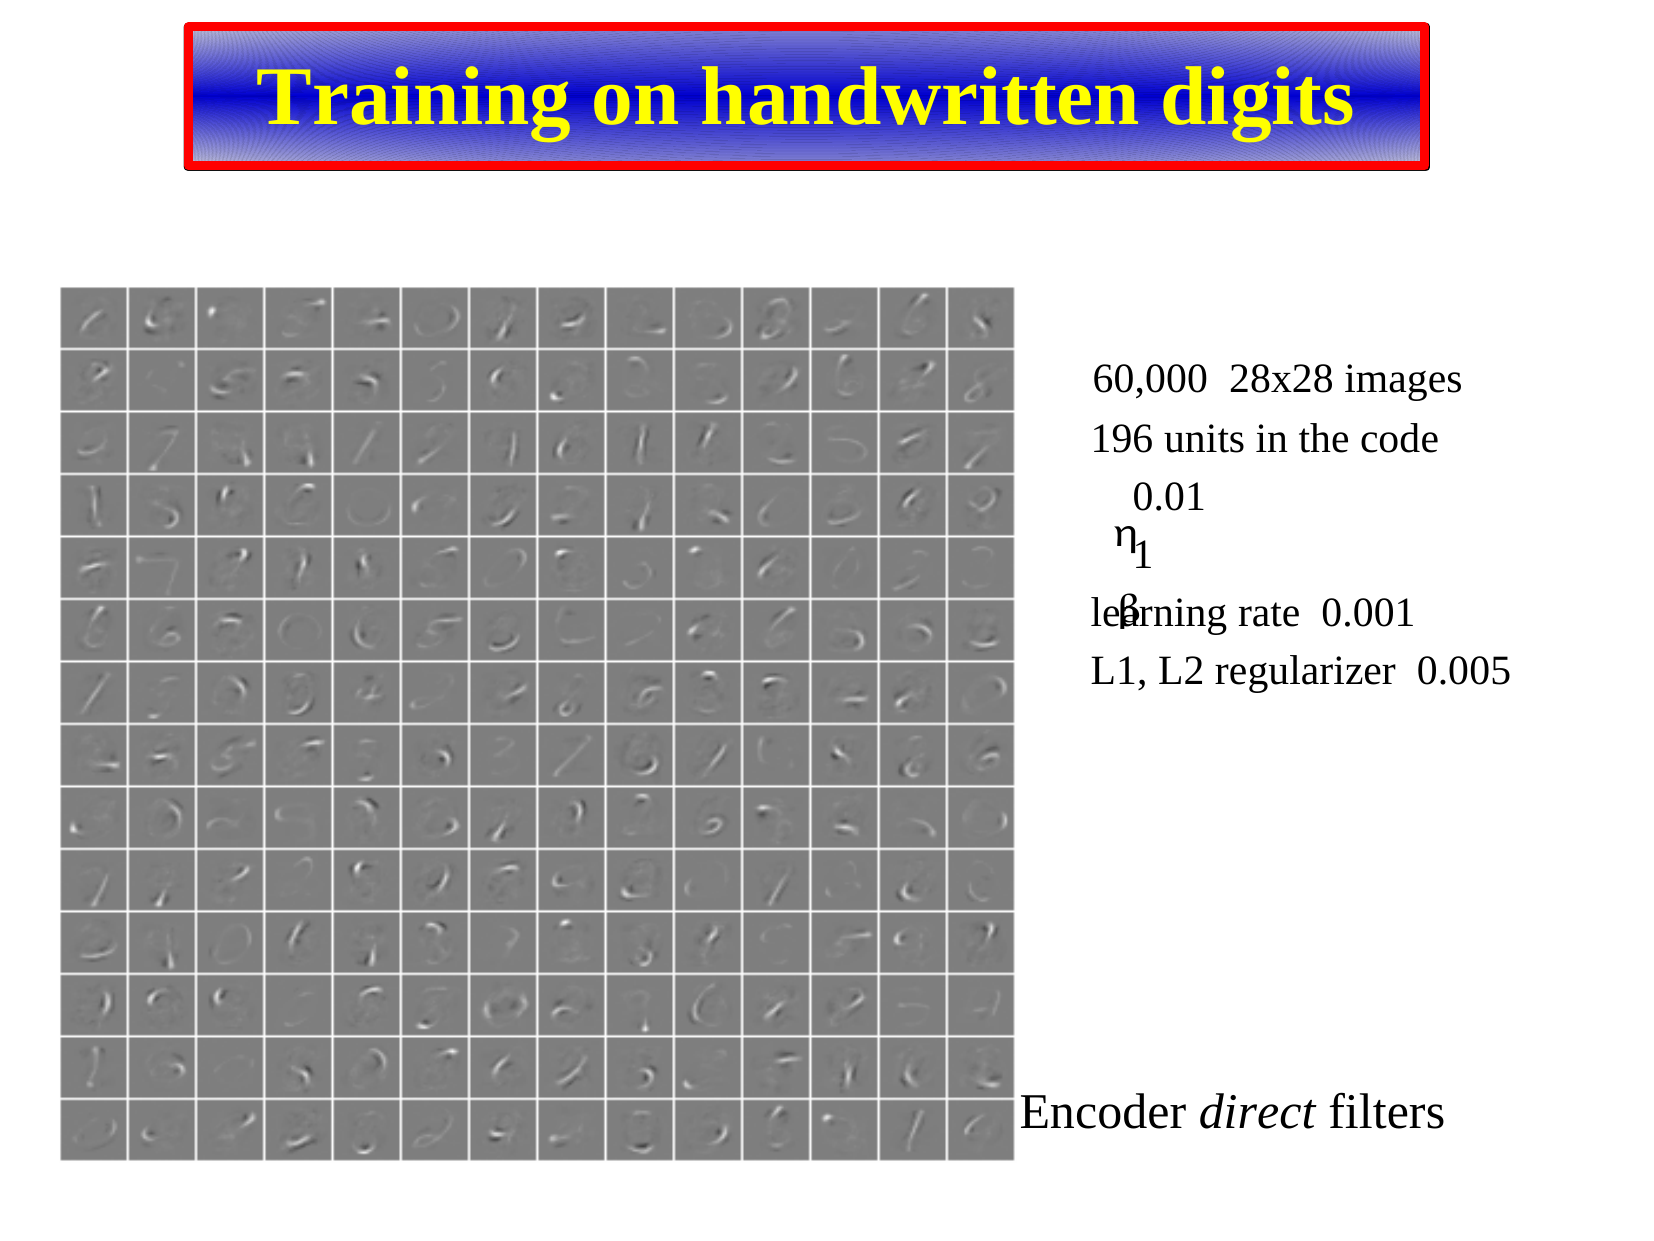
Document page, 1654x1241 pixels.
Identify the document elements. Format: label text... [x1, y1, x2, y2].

text_box Encoder direct filters [1019, 1083, 1446, 1155]
text_box 60,000 28x28 images 196 units in the code 0.01 1 learning rate 0.001 L1, L2 regularizer 0.005 [1080, 348, 1615, 766]
picture [59, 286, 1017, 1163]
chart [1105, 574, 1157, 635]
chart [1100, 496, 1152, 559]
title Training on handwritten digits [188, 26, 1425, 166]
